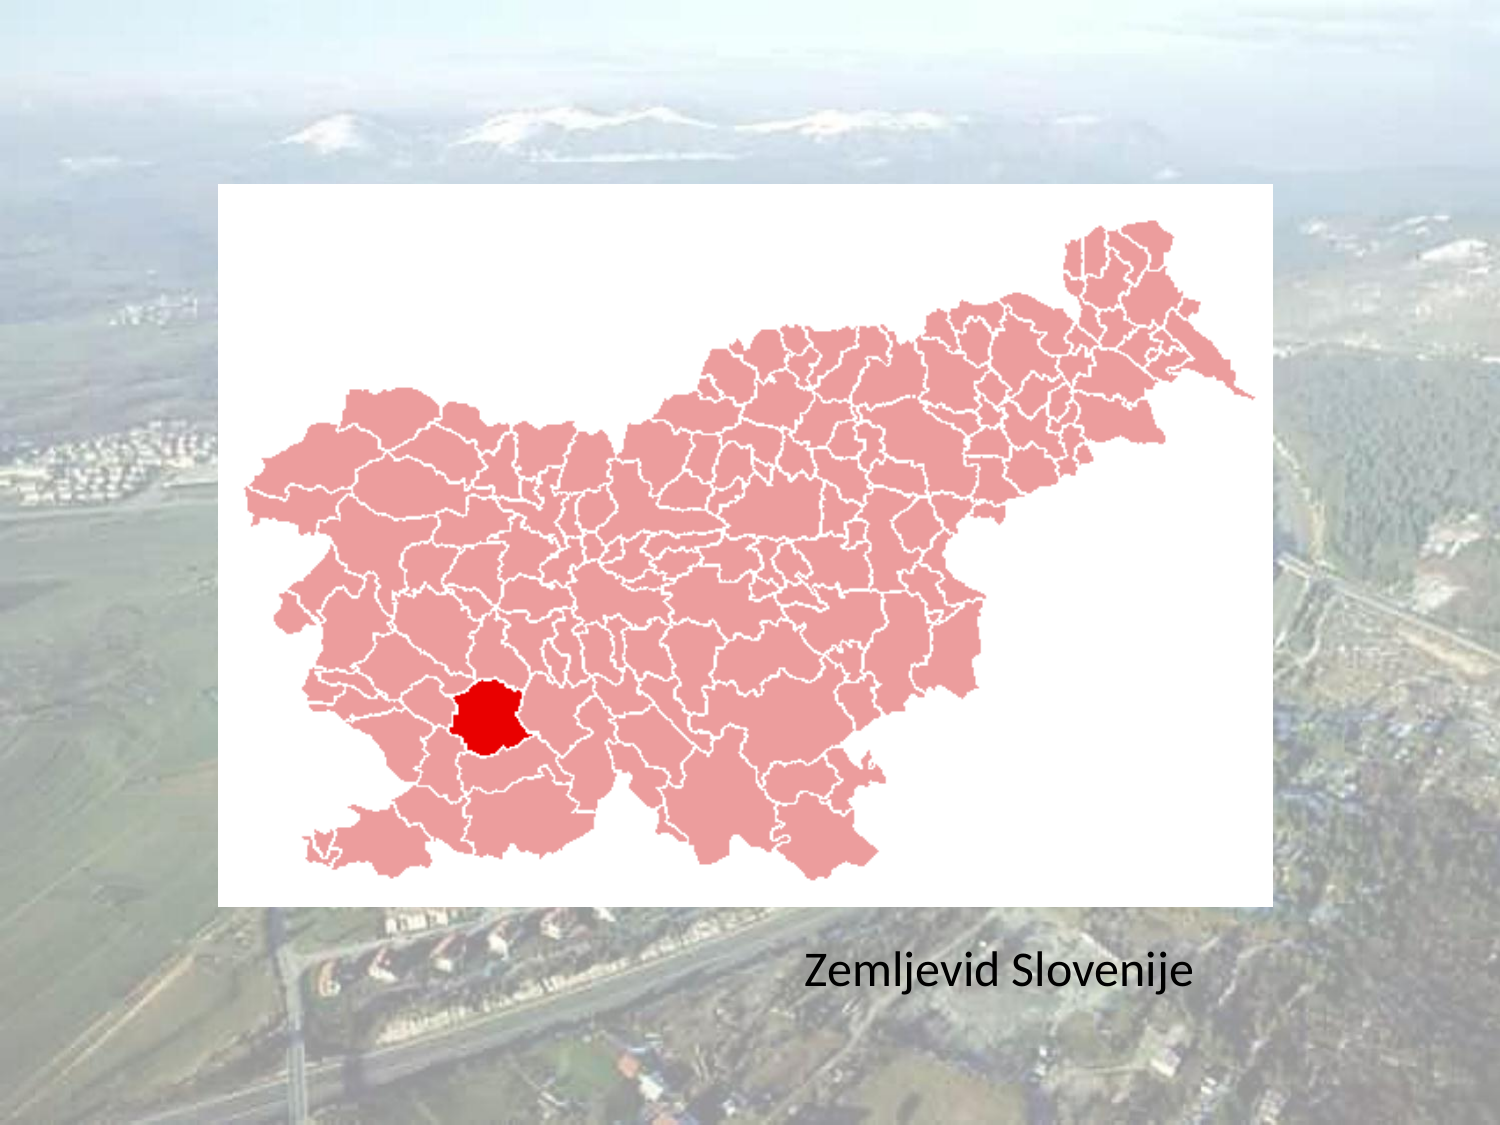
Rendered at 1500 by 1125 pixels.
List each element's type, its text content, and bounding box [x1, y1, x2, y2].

picture [0, 0, 1500, 1125]
text_box Zemljevid Slovenije [727, 928, 1272, 1004]
